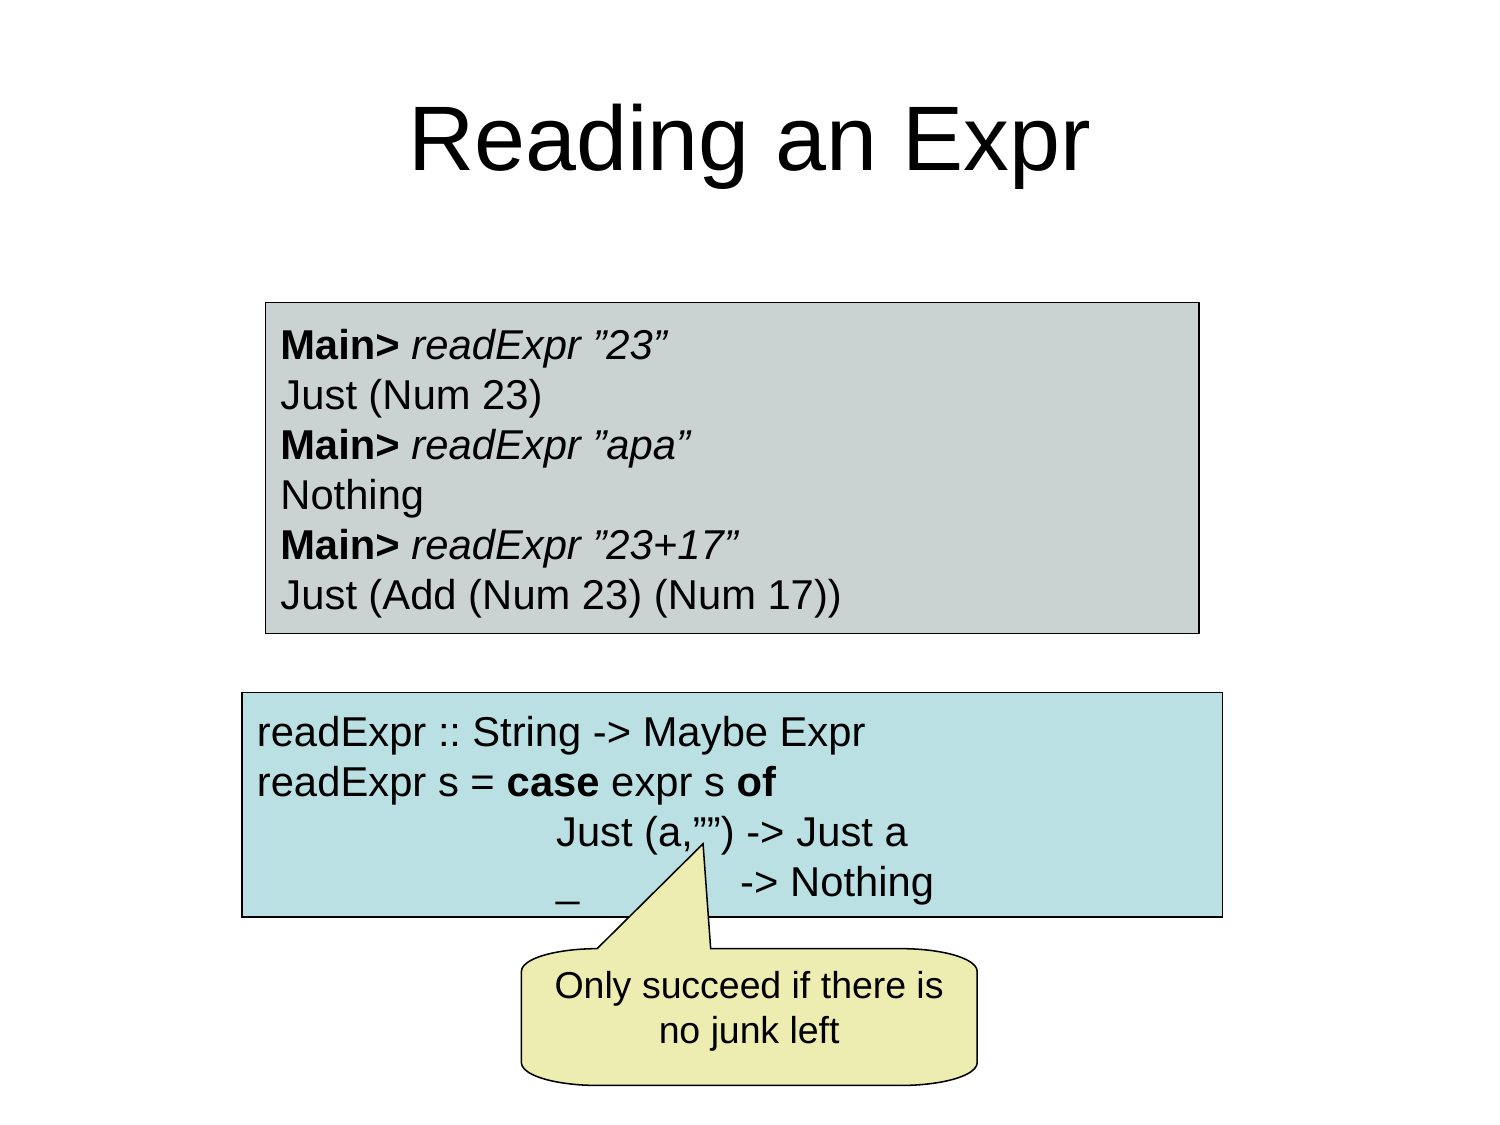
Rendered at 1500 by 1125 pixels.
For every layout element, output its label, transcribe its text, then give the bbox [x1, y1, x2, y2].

text_box readExpr :: String -> Maybe Expr readExpr s = case expr s of Just (a,””) -> Just a _ -> Nothing [242, 692, 1223, 917]
text_box Main> readExpr ”23” Just (Num 23) Main> readExpr ”apa” Nothing Main> readExpr ”23+17” Just (Add (Num 23) (Num 17)) [265, 302, 1199, 634]
title Reading an Expr [75, 45, 1426, 233]
text_box Only succeed if there is no junk left [521, 843, 978, 1086]
